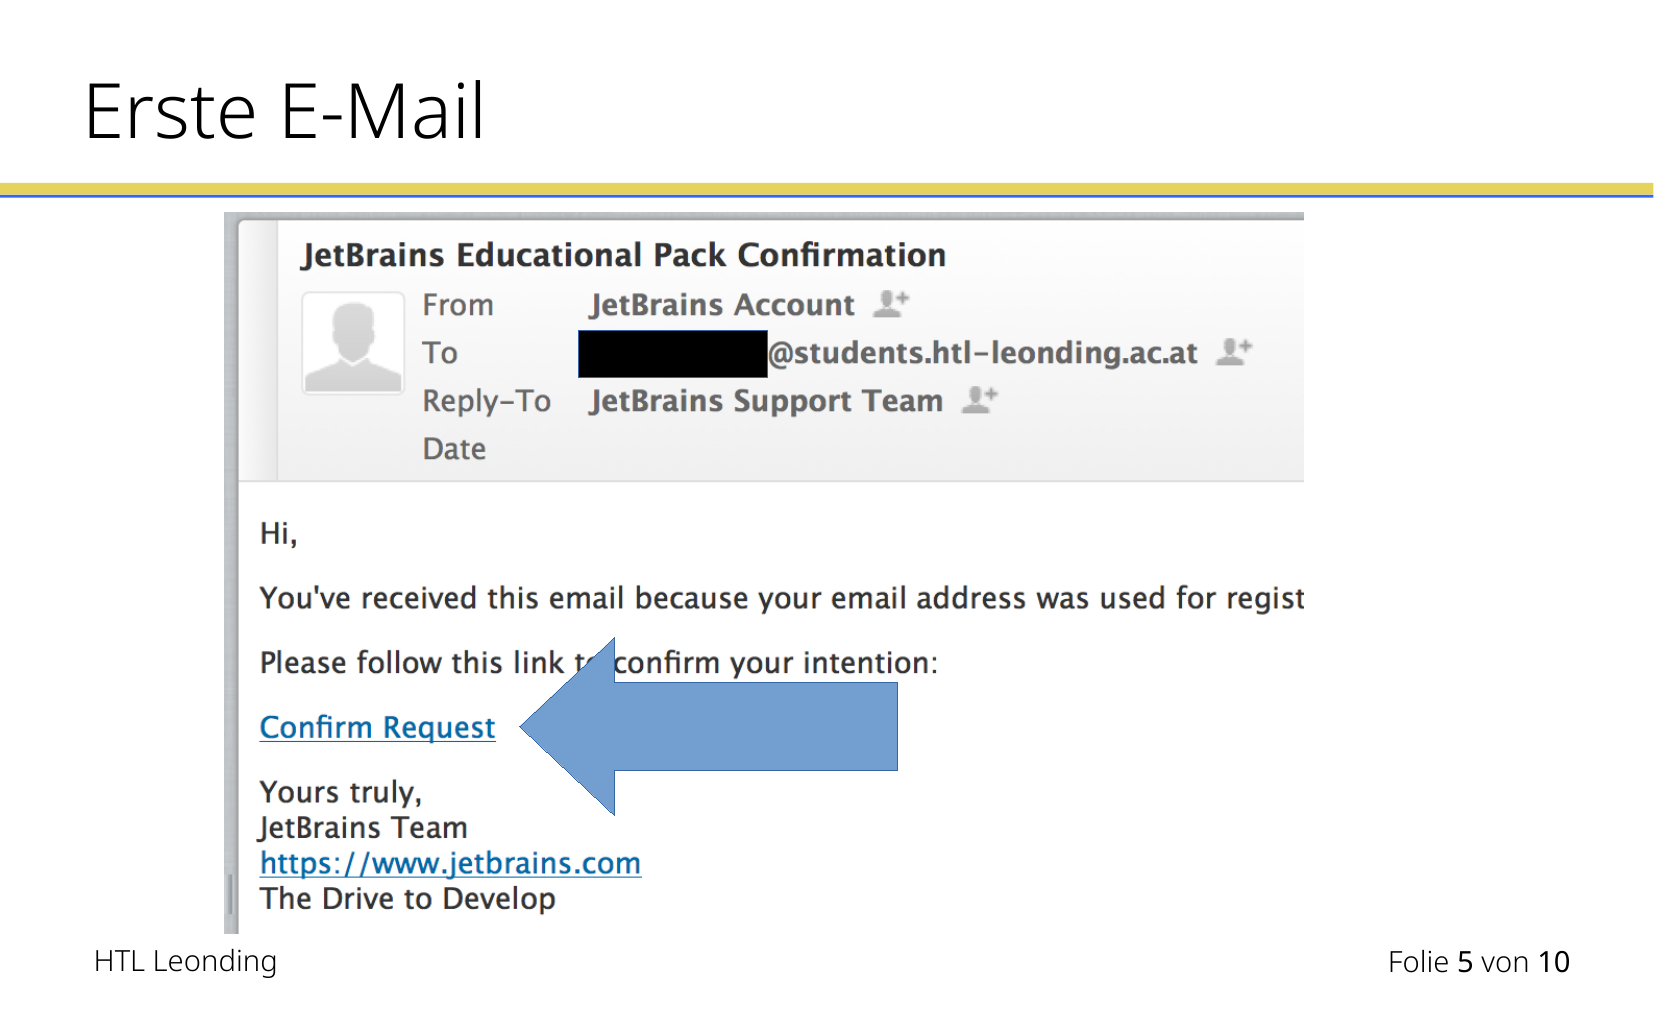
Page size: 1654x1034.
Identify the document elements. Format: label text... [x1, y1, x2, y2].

picture [224, 212, 1304, 934]
text_box [578, 330, 768, 378]
text_box [519, 637, 898, 816]
title Erste E-Mail [82, 35, 1571, 183]
